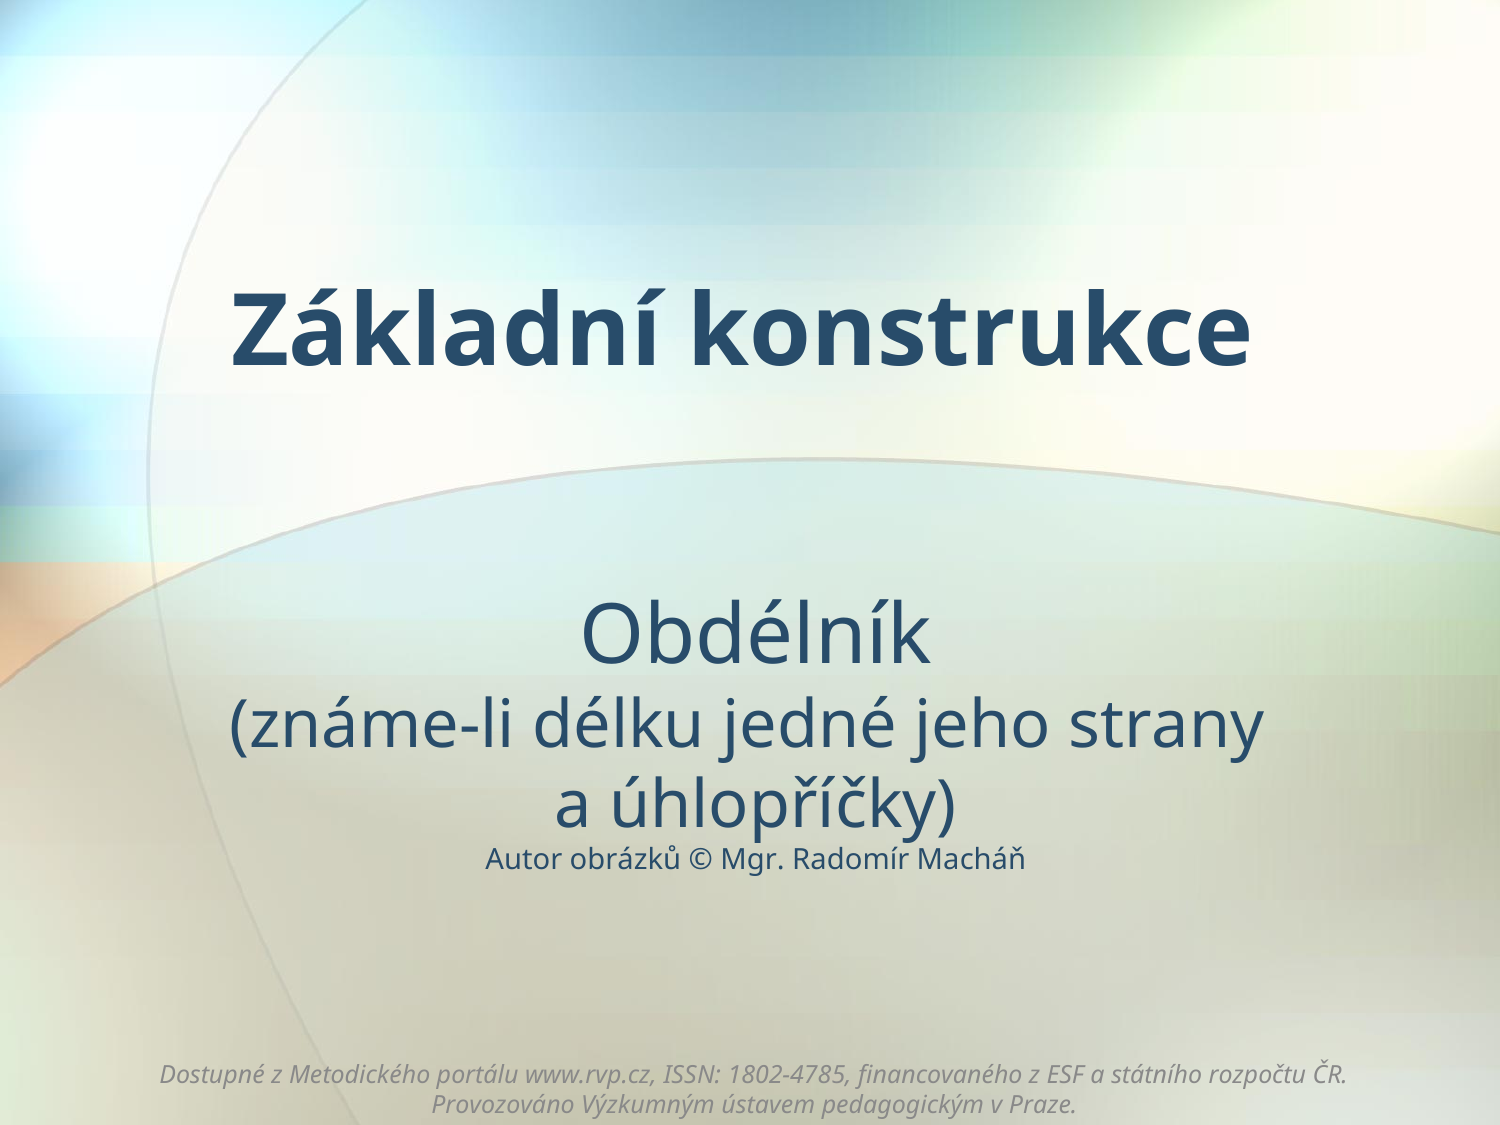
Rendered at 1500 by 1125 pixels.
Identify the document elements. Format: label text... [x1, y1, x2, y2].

title Základní konstrukce [112, 219, 1400, 433]
text_box Obdélník (známe-li délku jedné jeho strany a úhlopříčky) Autor obrázků © Mgr. Radomír Macháň [112, 621, 1400, 835]
picture [0, 0, 1500, 1125]
